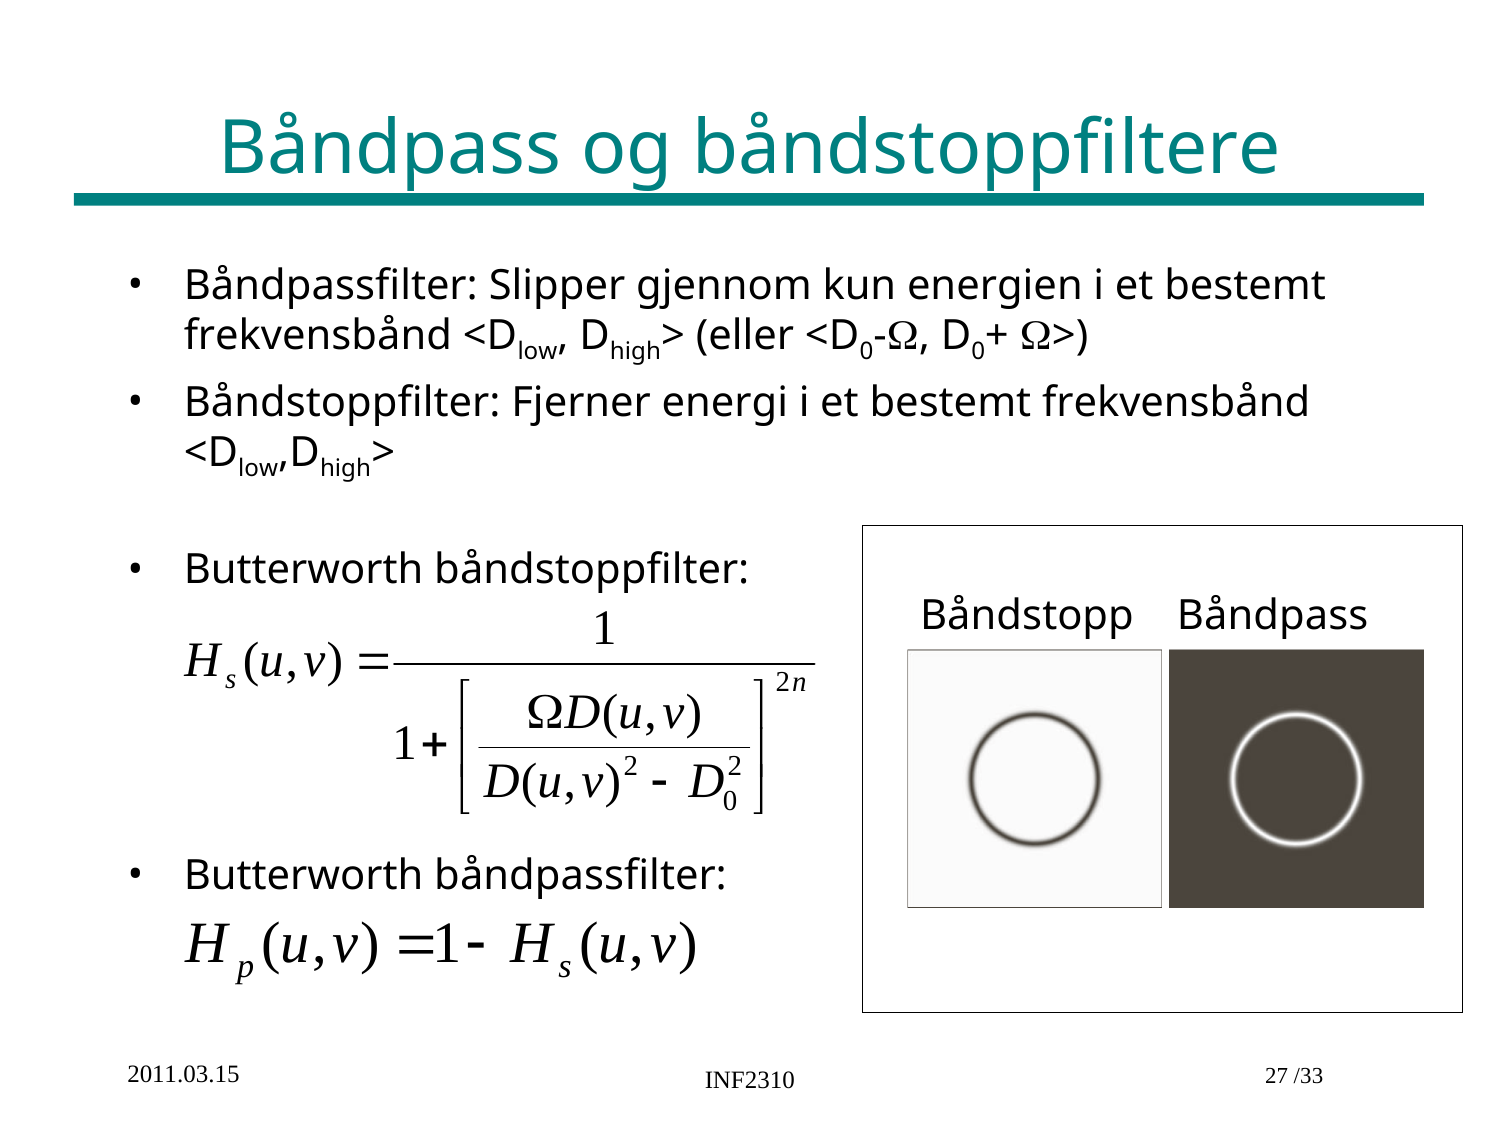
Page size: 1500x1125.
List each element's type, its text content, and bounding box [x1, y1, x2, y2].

chart [174, 903, 707, 997]
chart [175, 584, 841, 826]
list Båndpassfilter: Slipper gjennom kun energien i et bestemt frekvensbånd <Dlow, Dhigh> (eller <D0-, D0+ >) Båndstoppfilter: Fjerner energi i et bestemt frekvensbånd <Dlow,Dhigh> Butterworth båndstoppfilter: Butterworth båndpassfilter: [112, 249, 1463, 1038]
picture [904, 647, 1426, 911]
title Båndpass og båndstoppfiltere [112, 62, 1388, 226]
text_box Båndstopp Båndpass [905, 580, 1415, 646]
list Båndpassfilter: Slipper gjennom kun energien i et bestemt frekvensbånd <Dlow, Dhigh> (eller <D0-, D0+ >) Båndstoppfilter: Fjerner energi i et bestemt frekvensbånd <Dlow,Dhigh> Butterworth båndstoppfilter: Butterworth båndpassfilter: [863, 526, 1462, 1012]
